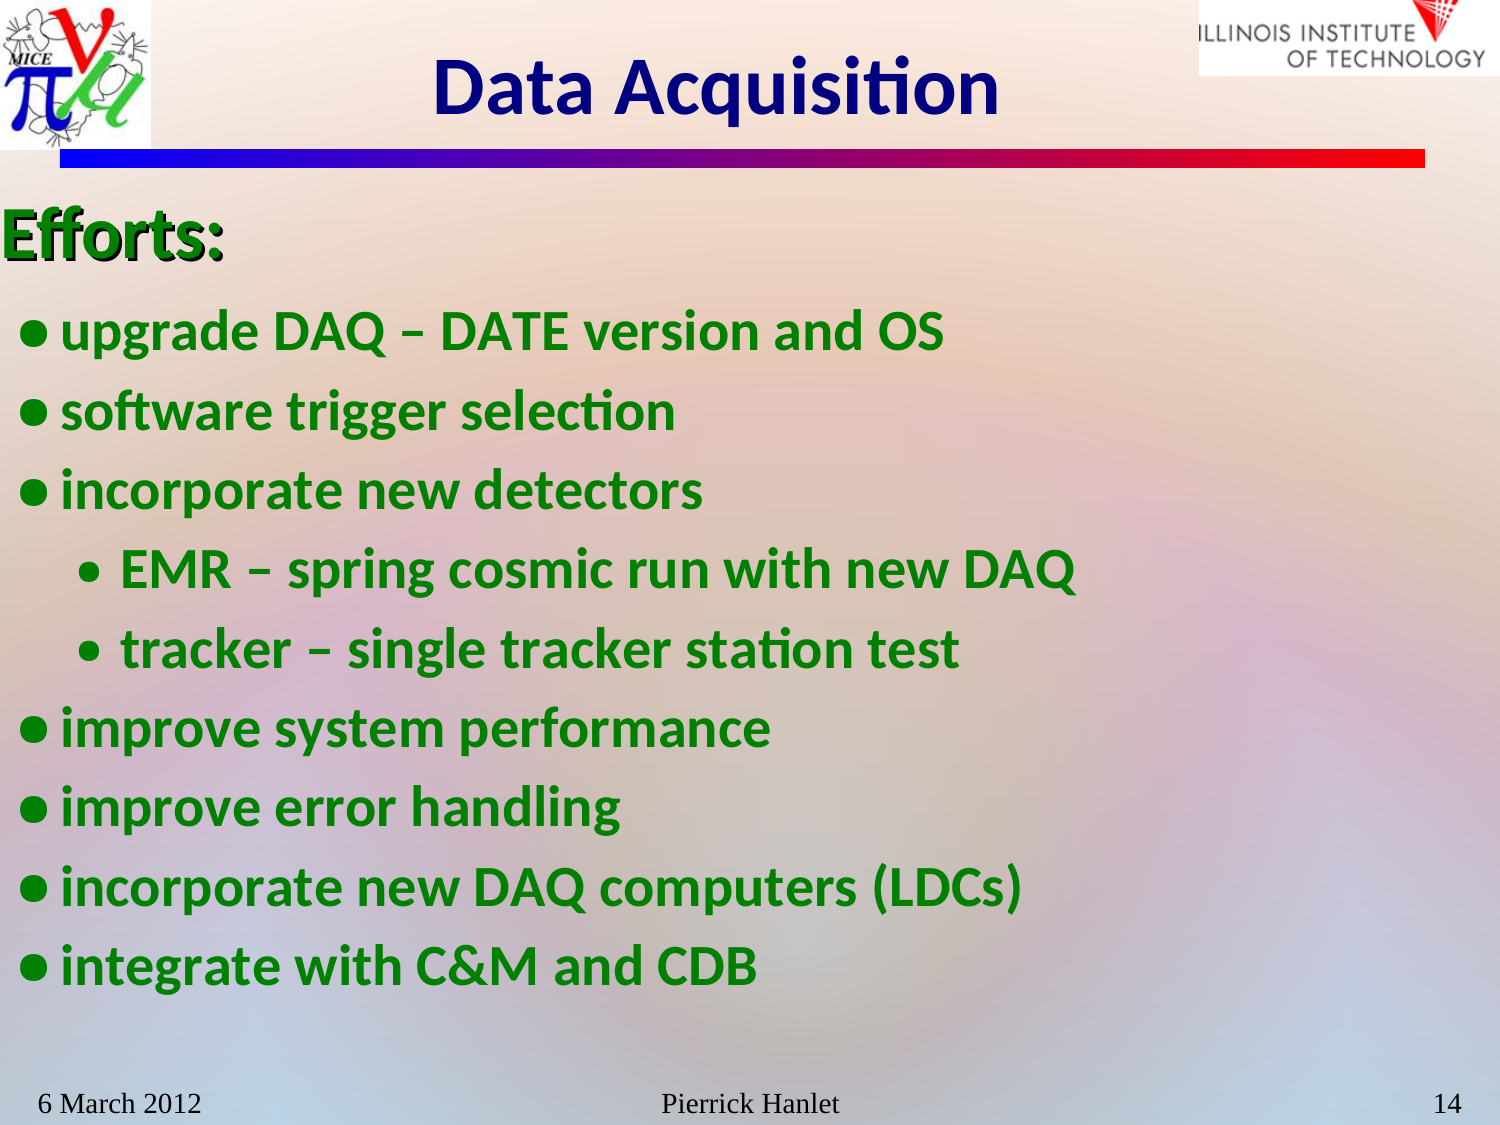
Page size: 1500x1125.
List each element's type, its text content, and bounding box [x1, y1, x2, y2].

picture [0, 0, 1500, 164]
text_box Efforts: upgrade DAQ – DATE version and OS software trigger selection incorporate new detectors EMR – spring cosmic run with new DAQ tracker – single tracker station test improve system performance improve error handling incorporate new DAQ computers (LDCs) integrate with C&M and CDB [0, 164, 1500, 1060]
title Data Acquisition [234, 38, 1200, 151]
picture [0, 1060, 1500, 1125]
